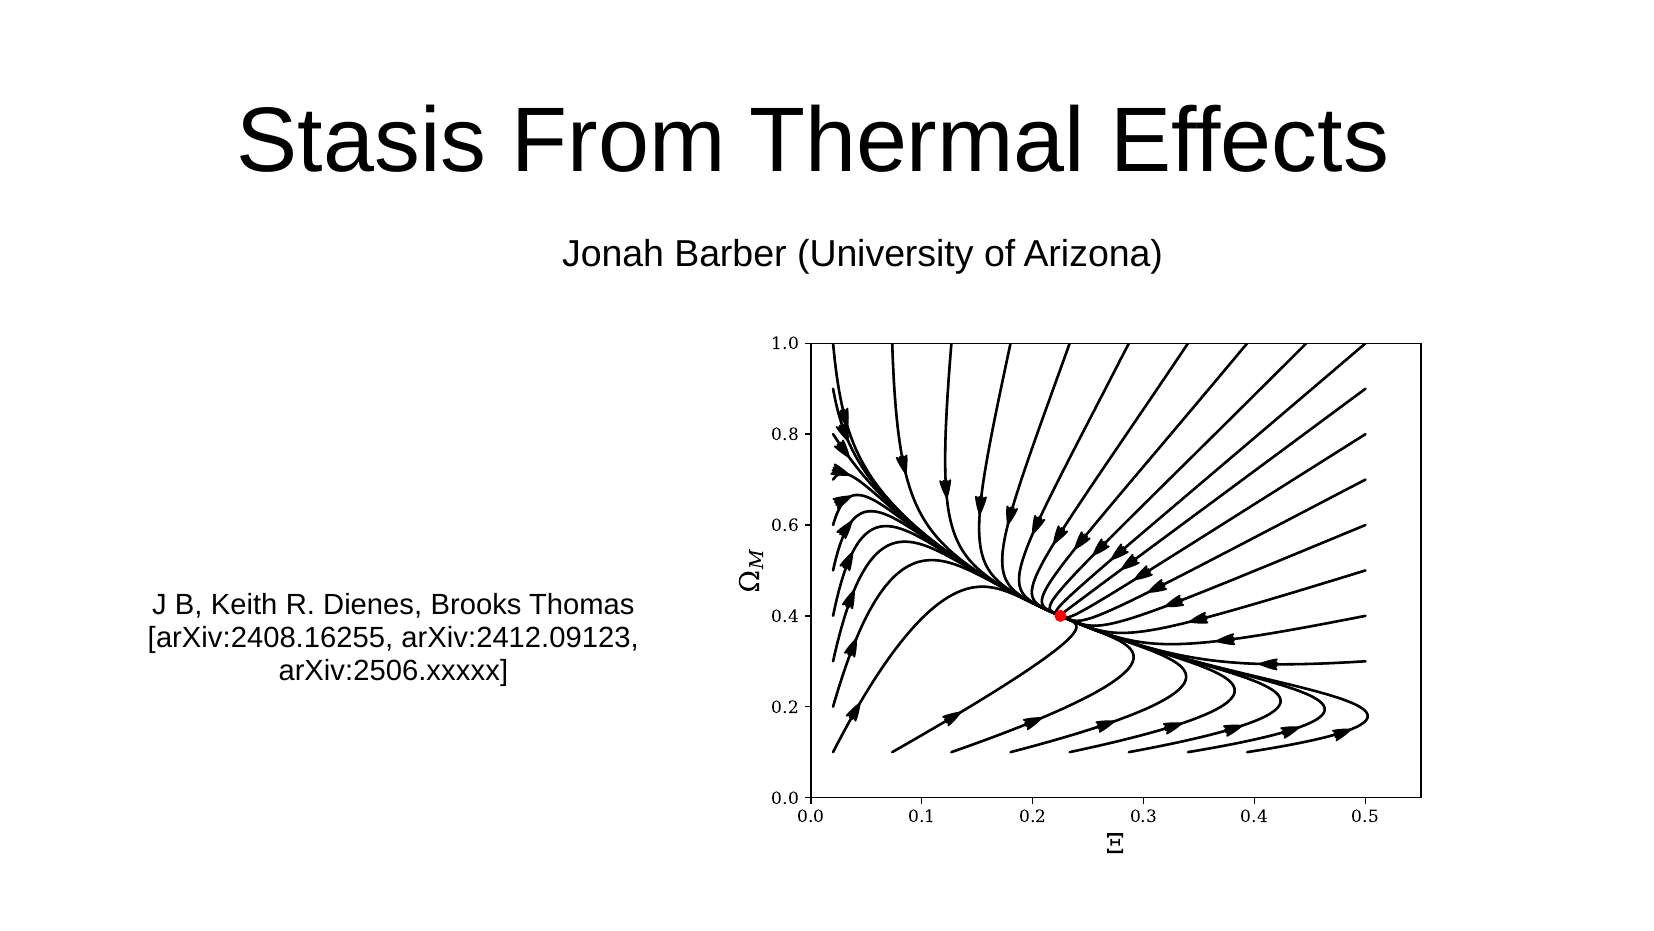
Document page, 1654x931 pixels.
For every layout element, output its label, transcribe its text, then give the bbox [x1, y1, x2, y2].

title Stasis From Thermal Effects [82, 37, 1571, 243]
text_box Jonah Barber (University of Arizona) [412, 225, 1313, 301]
subtitle J B, Keith R. Dienes, Brooks Thomas [arXiv:2408.16255, arXiv:2412.09123, arXiv:2506.xxxxx] [37, 450, 712, 826]
picture [712, 271, 1501, 863]
